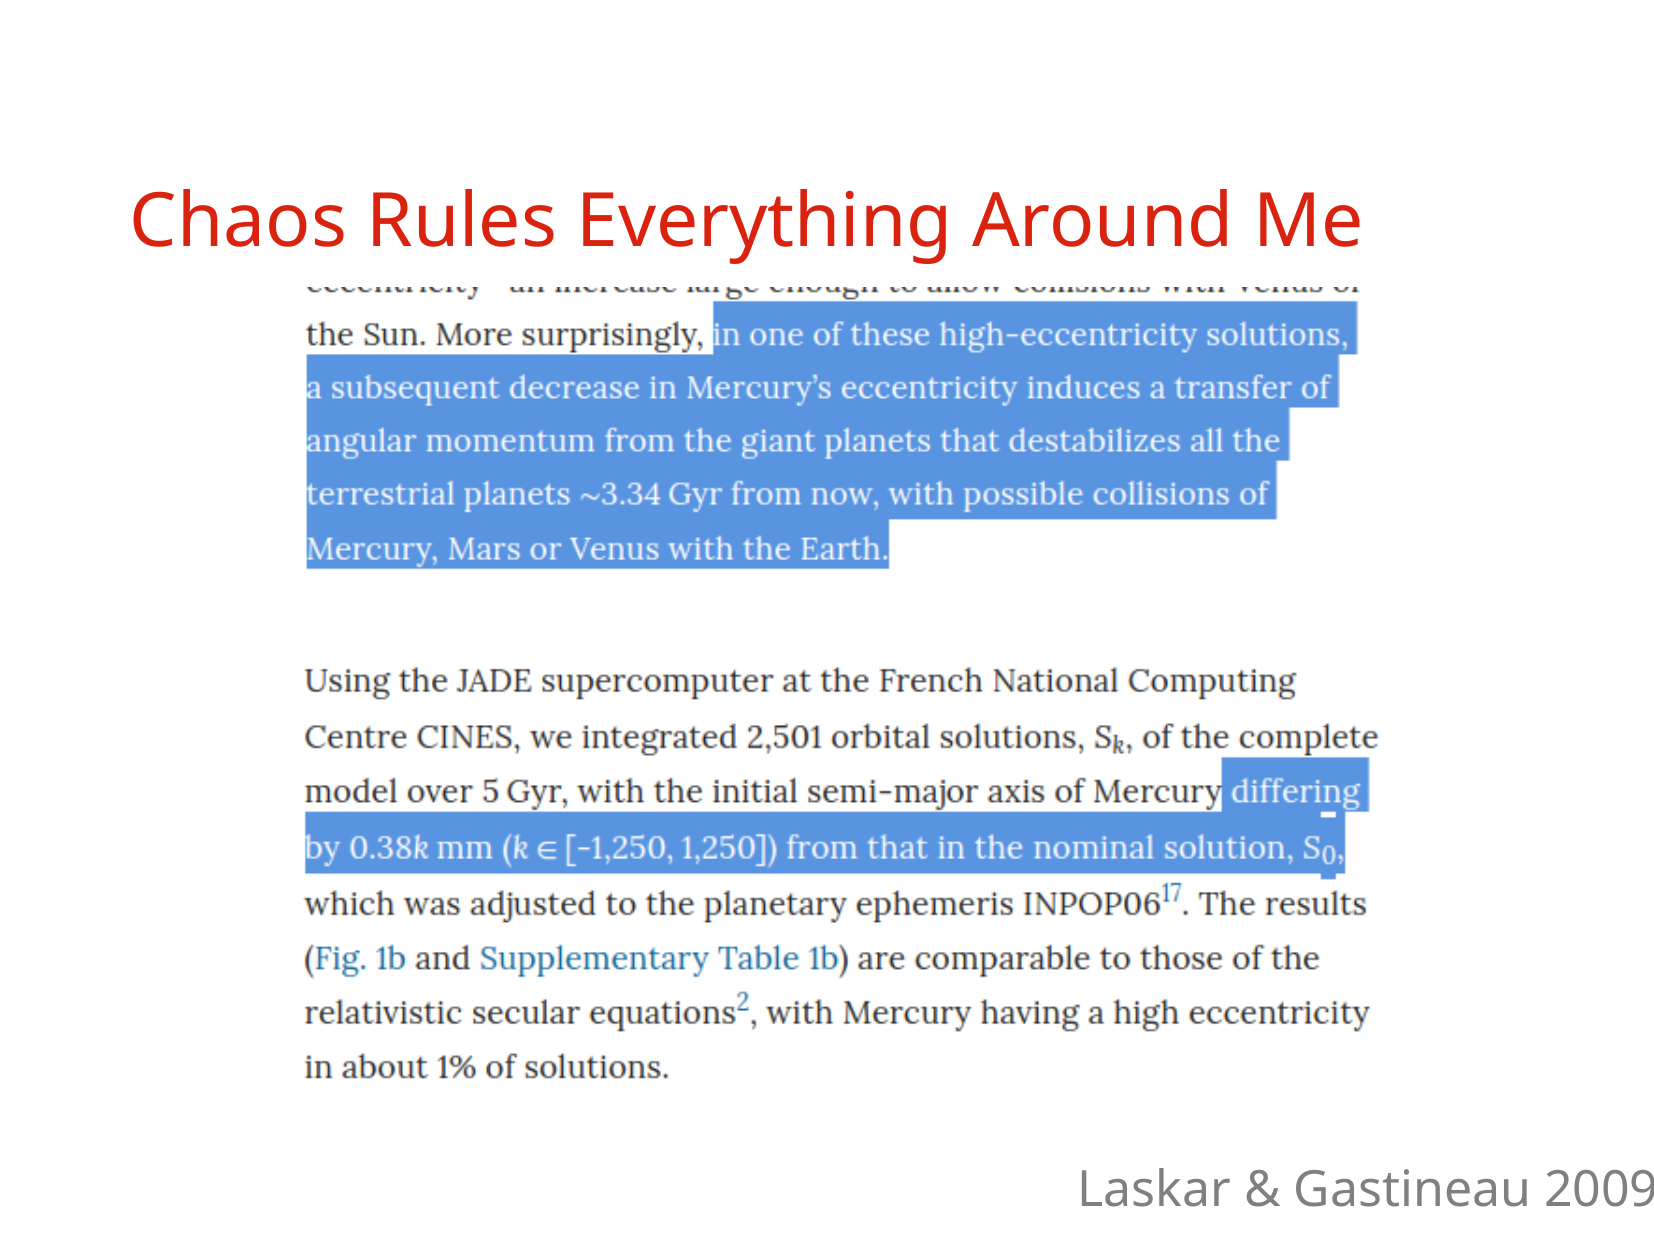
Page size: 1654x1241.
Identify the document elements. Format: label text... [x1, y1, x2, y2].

title Chaos Rules Everything Around Me [129, 153, 1518, 281]
text_box Laskar & Gastineau 2009 [1062, 1145, 1645, 1217]
picture [272, 649, 1441, 1116]
picture [276, 287, 1382, 626]
